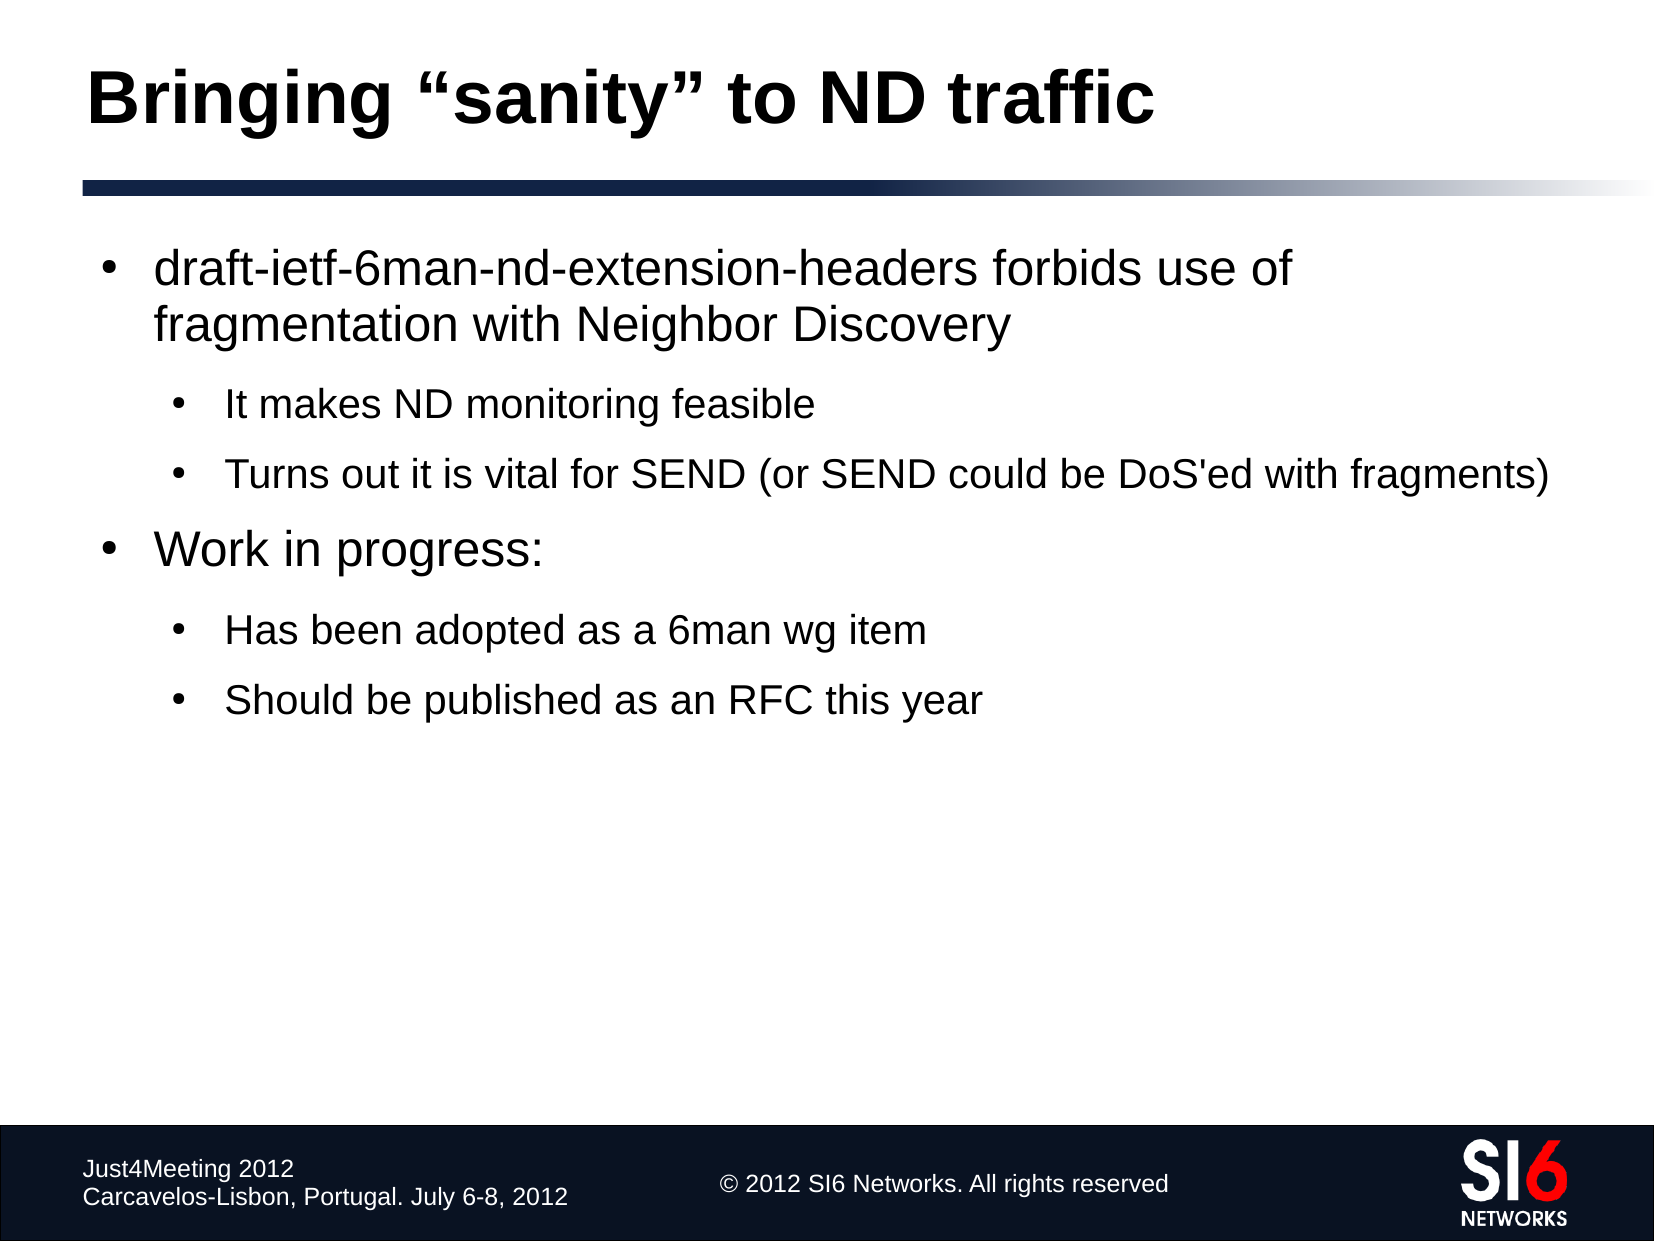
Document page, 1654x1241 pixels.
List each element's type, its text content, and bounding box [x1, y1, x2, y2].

title Bringing “sanity” to ND traffic [86, 30, 1576, 166]
picture [1461, 1139, 1567, 1226]
list draft-ietf-6man-nd-extension-headers forbids use of fragmentation with Neighbor Discovery It makes ND monitoring feasible Turns out it is vital for SEND (or SEND could be DoS'ed with fragments) Work in progress: Has been adopted as a 6man wg item Should be published as an RFC this year [82, 240, 1571, 1059]
